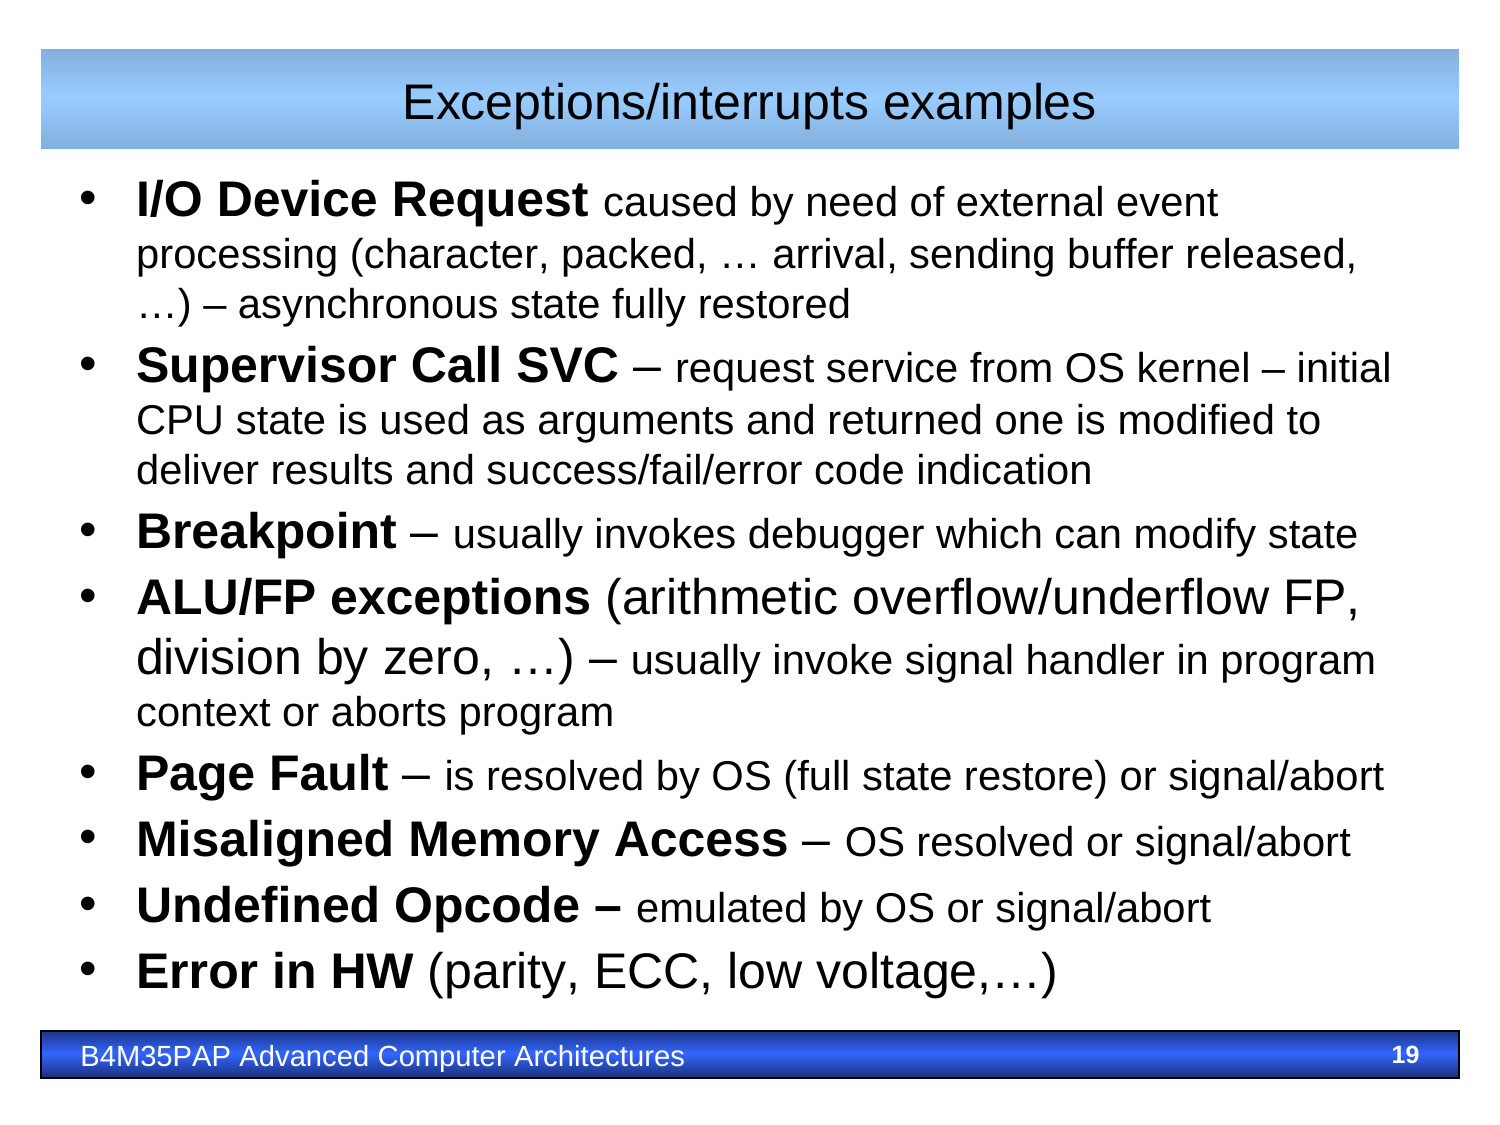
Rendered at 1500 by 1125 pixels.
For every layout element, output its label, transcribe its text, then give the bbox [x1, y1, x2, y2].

title Exceptions/interrupts examples [41, 49, 1459, 149]
list I/O Device Request caused by need of external event processing (character, packed, … arrival, sending buffer released, …) – asynchronous state fully restored Supervisor Call SVC – request service from OS kernel – initial CPU state is used as arguments and returned one is modified to deliver results and success/fail/error code indication Breakpoint – usually invokes debugger which can modify state ALU/FP exceptions (arithmetic overflow/underflow FP, division by zero, …) – usually invoke signal handler in program context or aborts program Page Fault – is resolved by OS (full state restore) or signal/abort Misaligned Memory Access – OS resolved or signal/abort Undefined Opcode – emulated by OS or signal/abort Error in HW (parity, ECC, low voltage,…) [64, 159, 1436, 1022]
